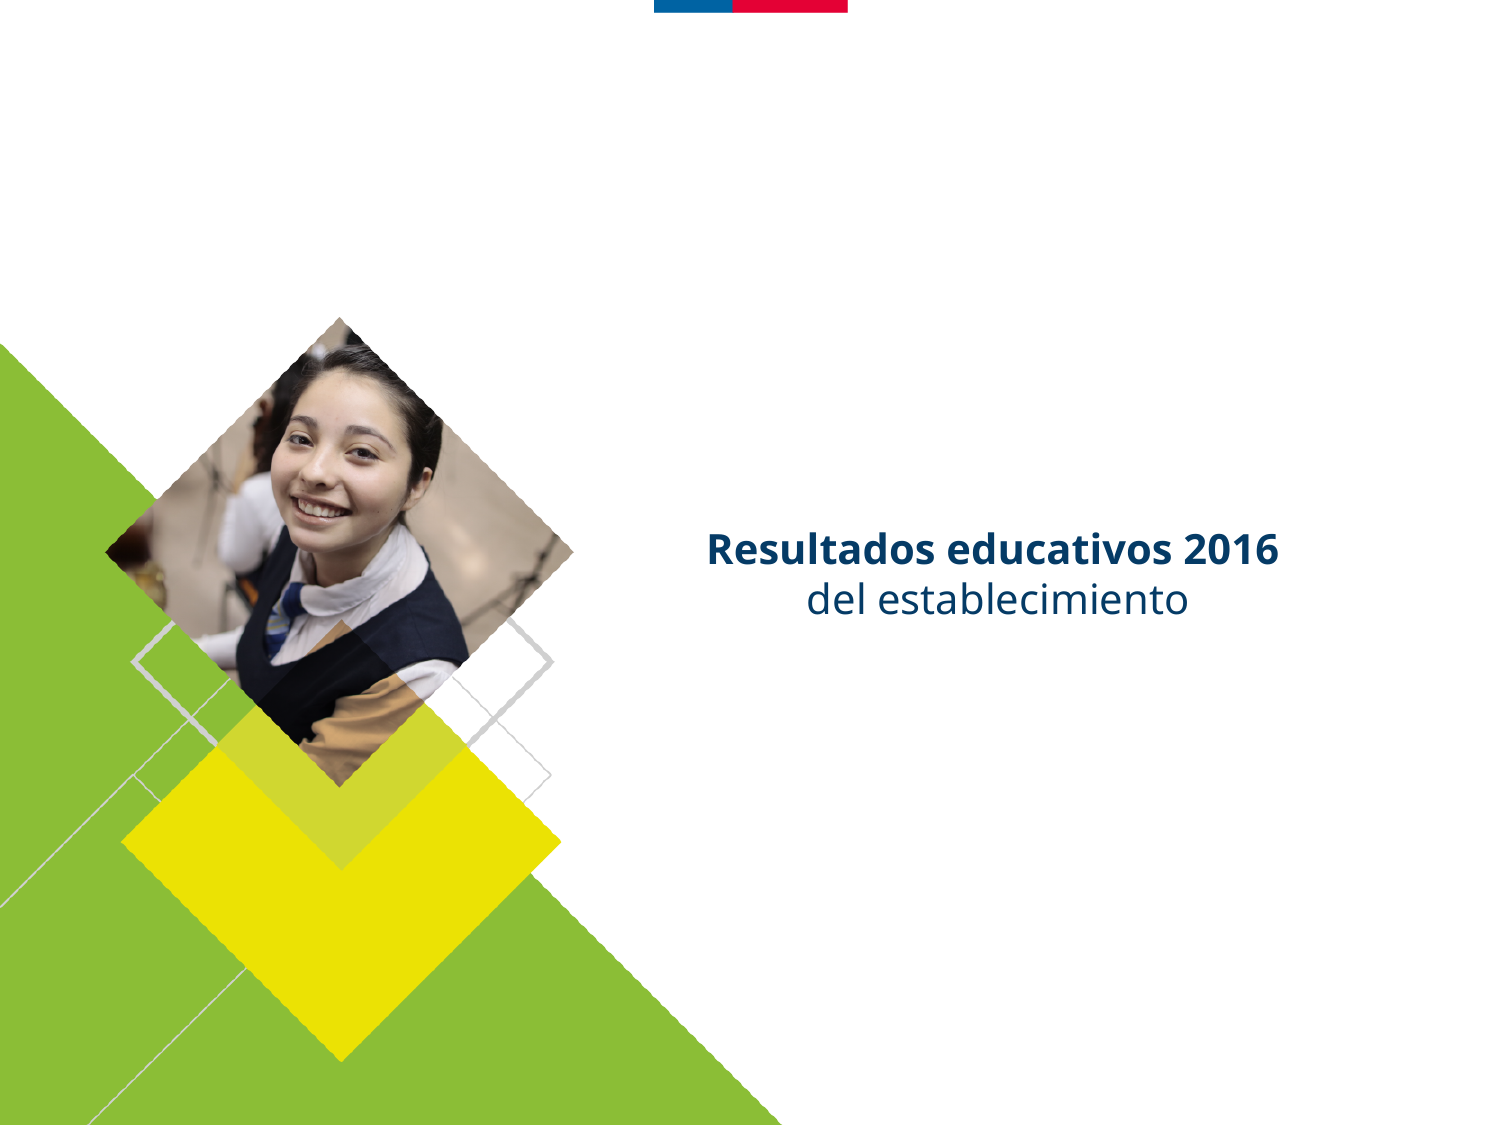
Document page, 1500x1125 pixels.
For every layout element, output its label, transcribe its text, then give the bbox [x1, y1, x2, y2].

text_box Resultados educativos 2016 del establecimiento [617, 515, 1380, 632]
picture [0, 0, 1500, 1125]
